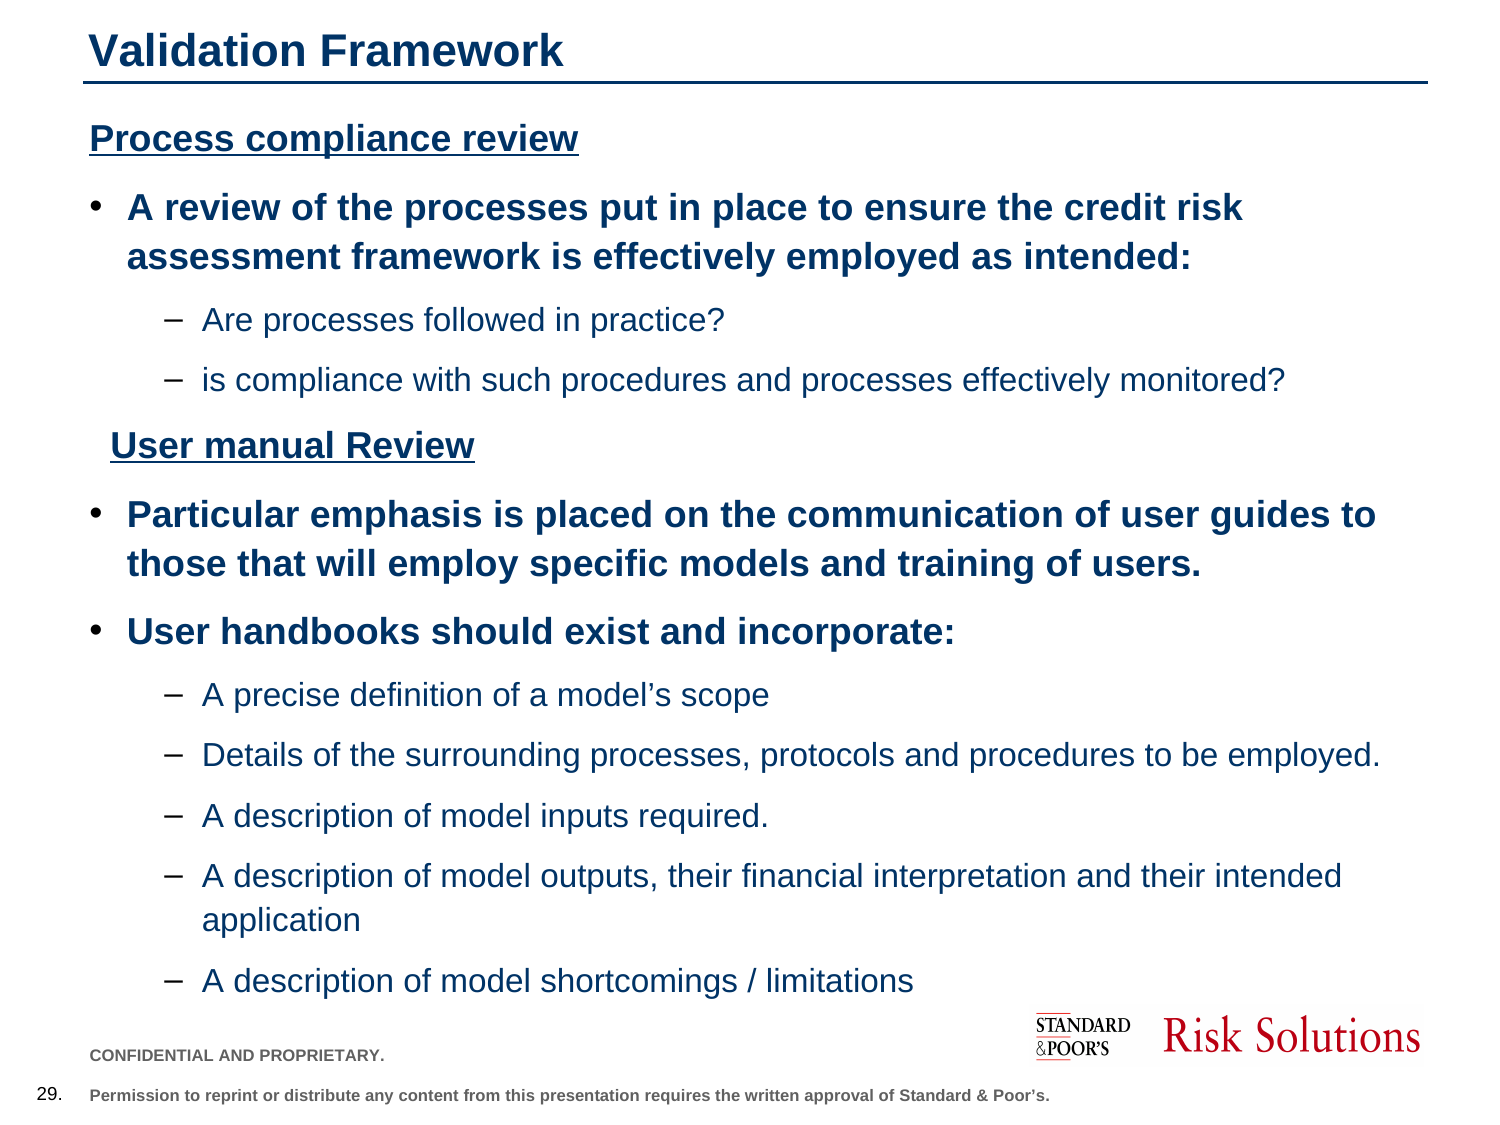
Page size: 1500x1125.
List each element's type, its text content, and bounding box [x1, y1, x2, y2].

picture [1029, 1004, 1424, 1067]
title Validation Framework [73, 8, 1429, 85]
list Process compliance review A review of the processes put in place to ensure the credit risk assessment framework is effectively employed as intended: Are processes followed in practice? is compliance with such procedures and processes effectively monitored? User manual Review Particular emphasis is placed on the communication of user guides to those that will employ specific models and training of users. User handbooks should exist and incorporate: A precise definition of a model’s scope Details of the surrounding processes, protocols and procedures to be employed. A description of model inputs required. A description of model outputs, their financial interpretation and their intended application A description of model shortcomings / limitations [74, 102, 1426, 954]
